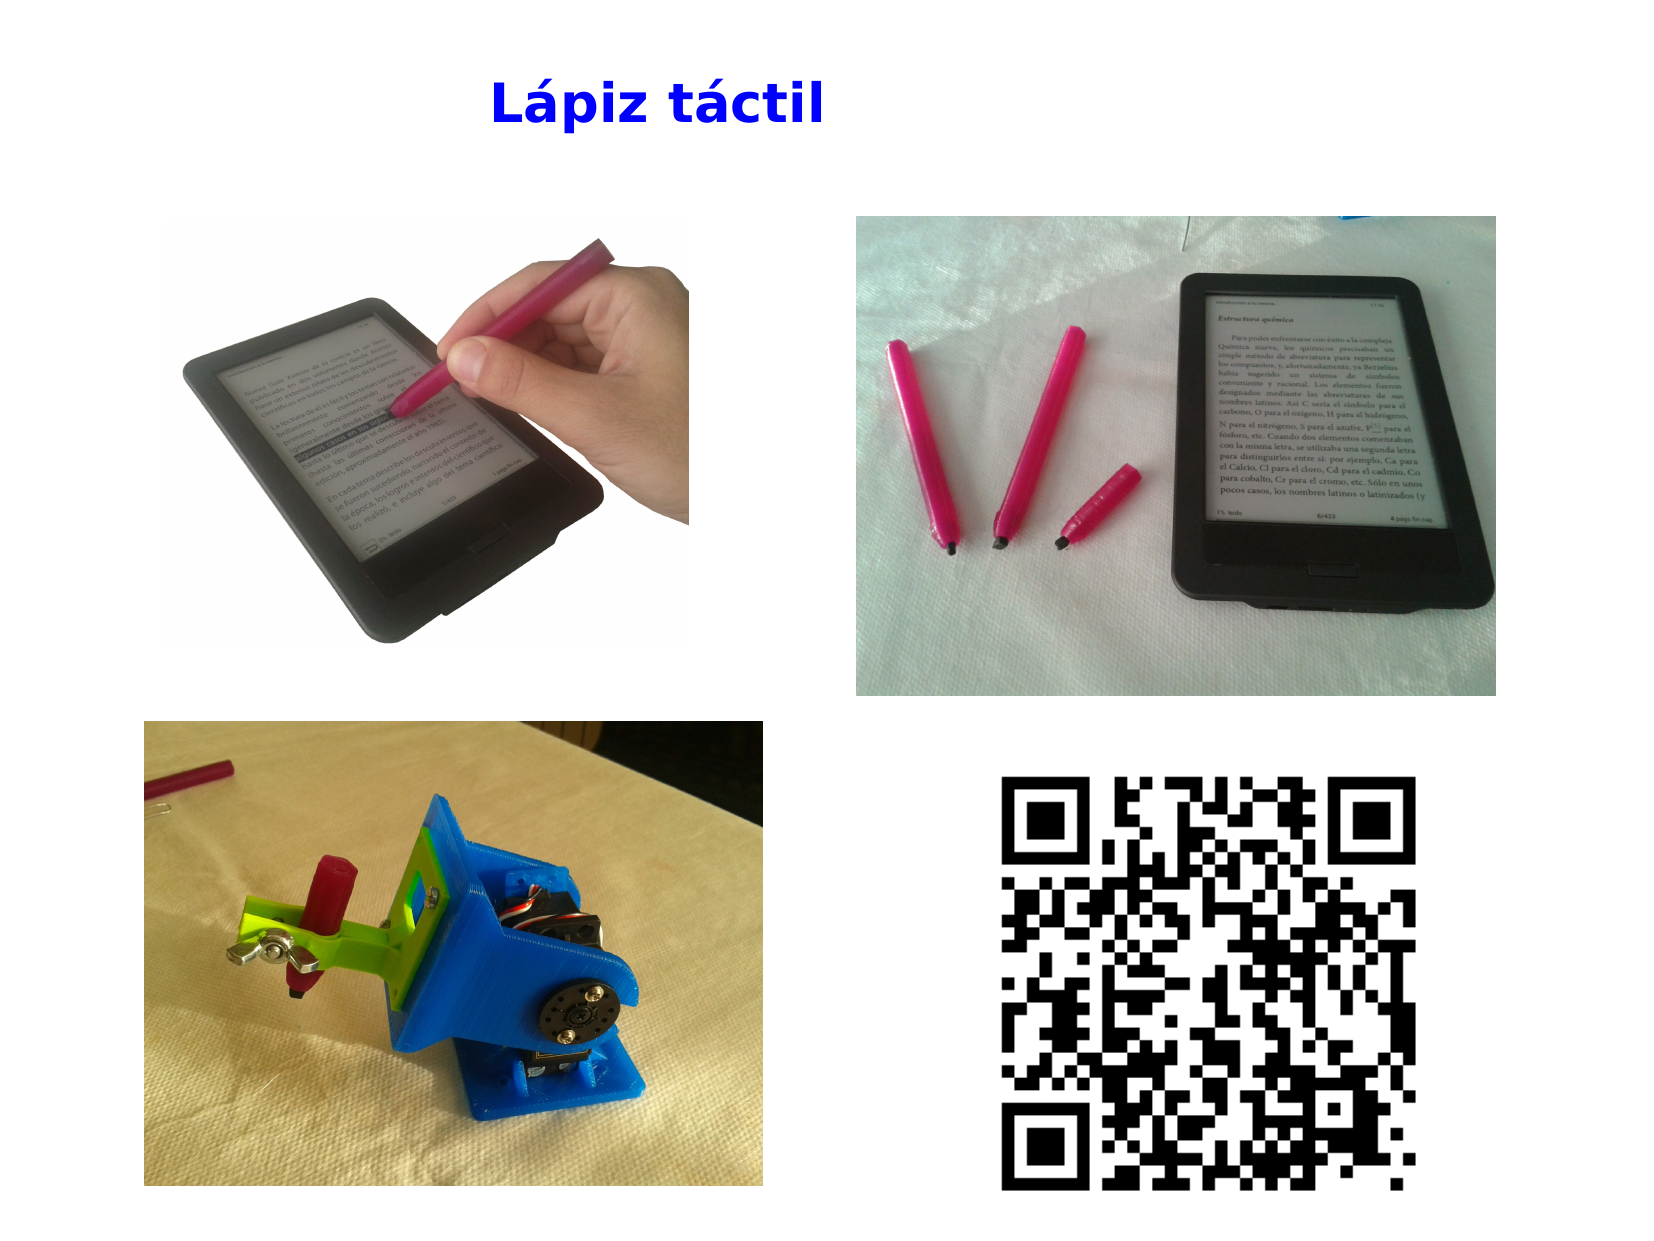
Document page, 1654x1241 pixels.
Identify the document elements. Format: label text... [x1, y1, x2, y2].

picture [165, 221, 689, 650]
picture [856, 216, 1496, 696]
picture [144, 721, 763, 1186]
text_box Lápiz táctil [455, 64, 1058, 143]
picture [952, 727, 1466, 1241]
